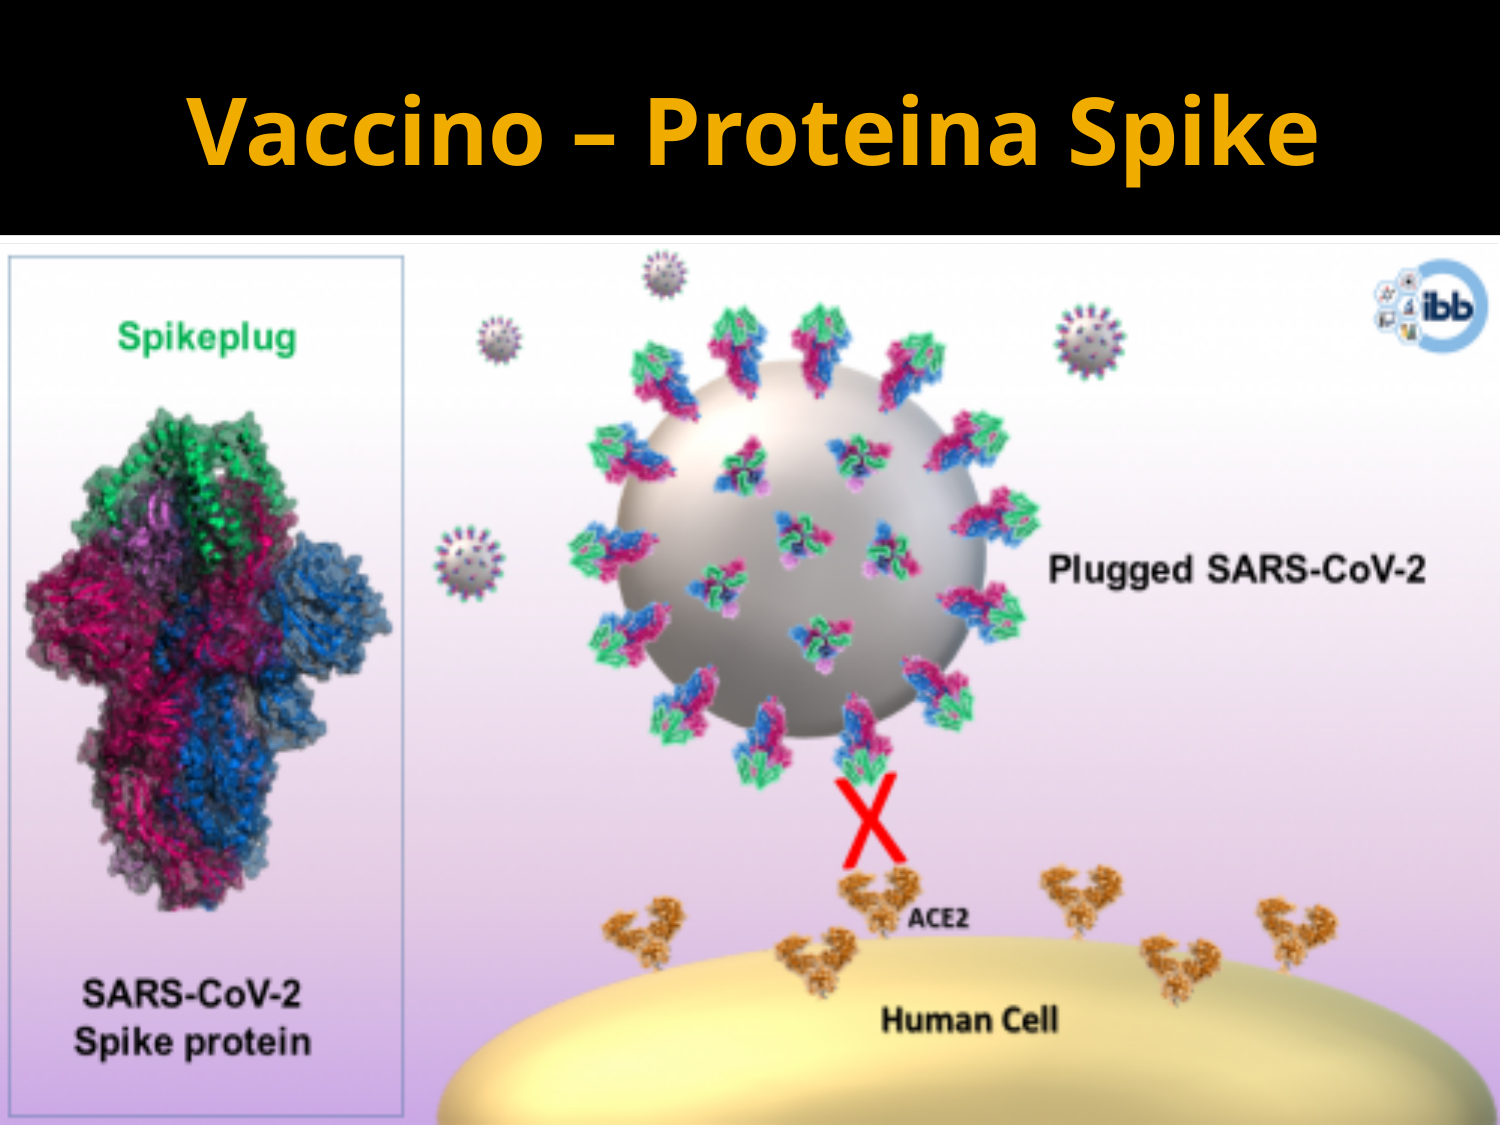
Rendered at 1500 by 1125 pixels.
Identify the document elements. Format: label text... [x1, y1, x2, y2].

title Vaccino – Proteina Spike [75, 25, 1425, 231]
picture [0, 247, 1500, 1125]
